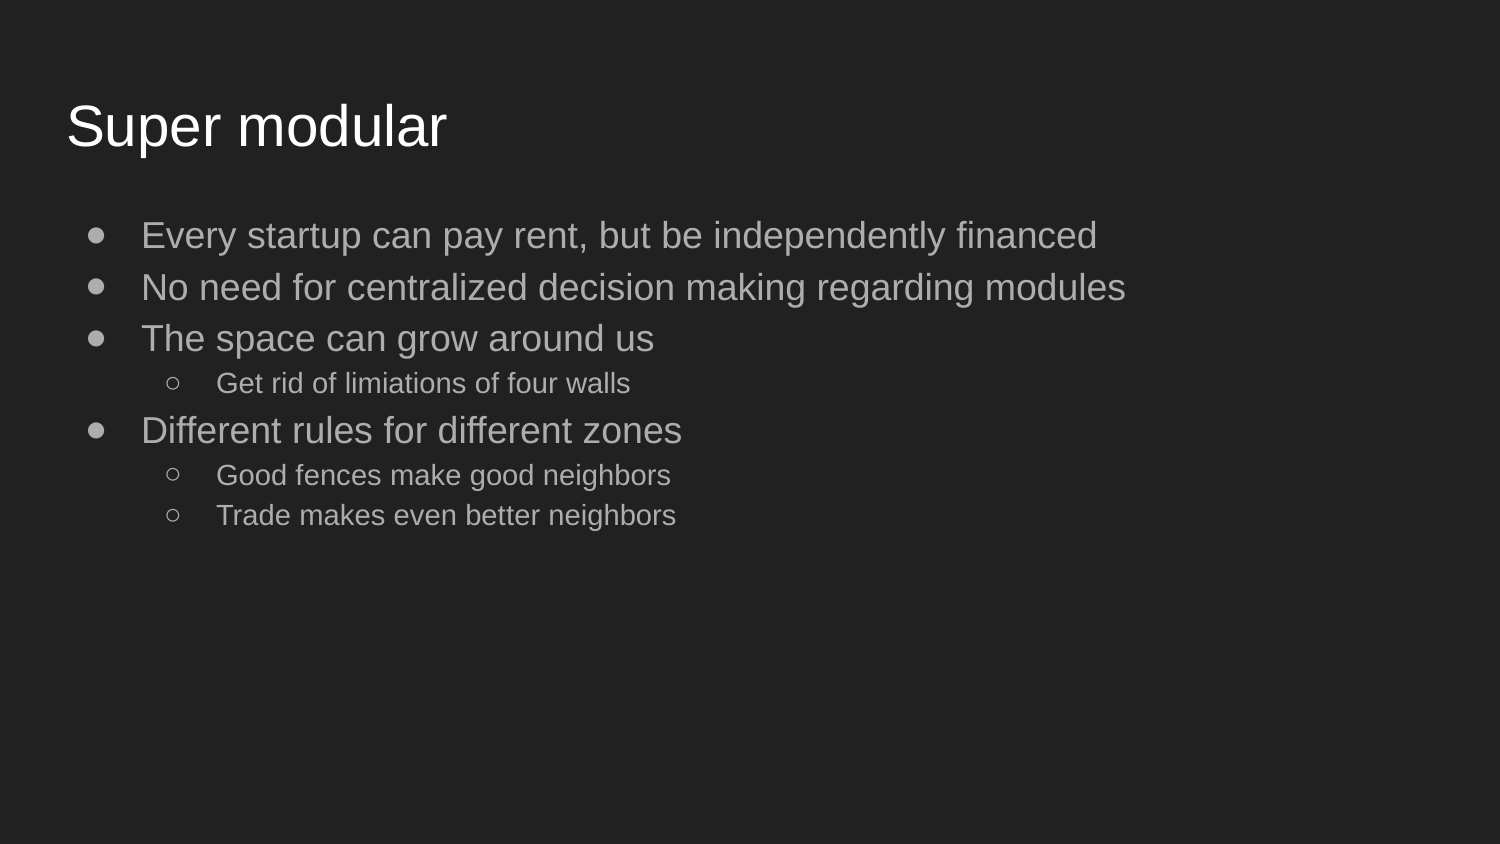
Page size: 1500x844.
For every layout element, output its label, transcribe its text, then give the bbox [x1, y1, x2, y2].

title Super modular [51, 72, 1449, 167]
list Every startup can pay rent, but be independently financed No need for centralized decision making regarding modules The space can grow around us Get rid of limiations of four walls Different rules for different zones Good fences make good neighbors Trade makes even better neighbors [51, 189, 1449, 750]
